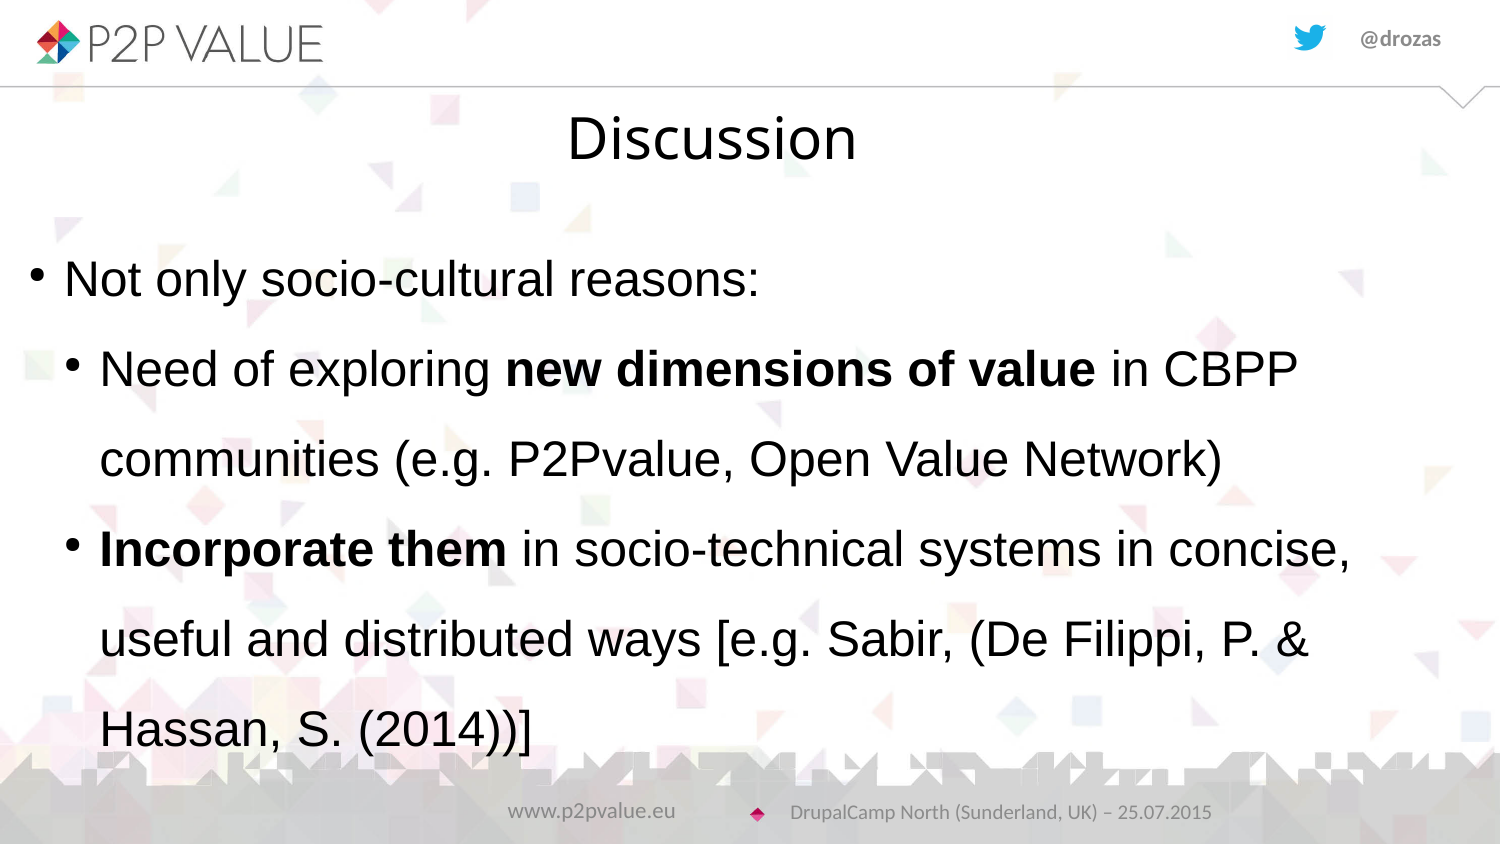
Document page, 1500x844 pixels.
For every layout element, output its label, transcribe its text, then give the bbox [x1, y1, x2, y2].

text_box DrupalCamp North (Sunderland, UK) – 25.07.2015 [777, 788, 1470, 834]
subtitle Not only socio-cultural reasons: Need of exploring new dimensions of value in CBPP communities (e.g. P2Pvalue, Open Value Network) Incorporate them in socio-technical systems in concise, useful and distributed ways [e.g. Sabir, (De Filippi, P. & Hassan, S. (2014))] [15, 210, 1496, 766]
text_box @drozas [1333, 15, 1455, 60]
title Discussion [60, 92, 1366, 181]
picture [0, 0, 1500, 844]
text_box www.p2pvalue.eu [501, 789, 720, 829]
